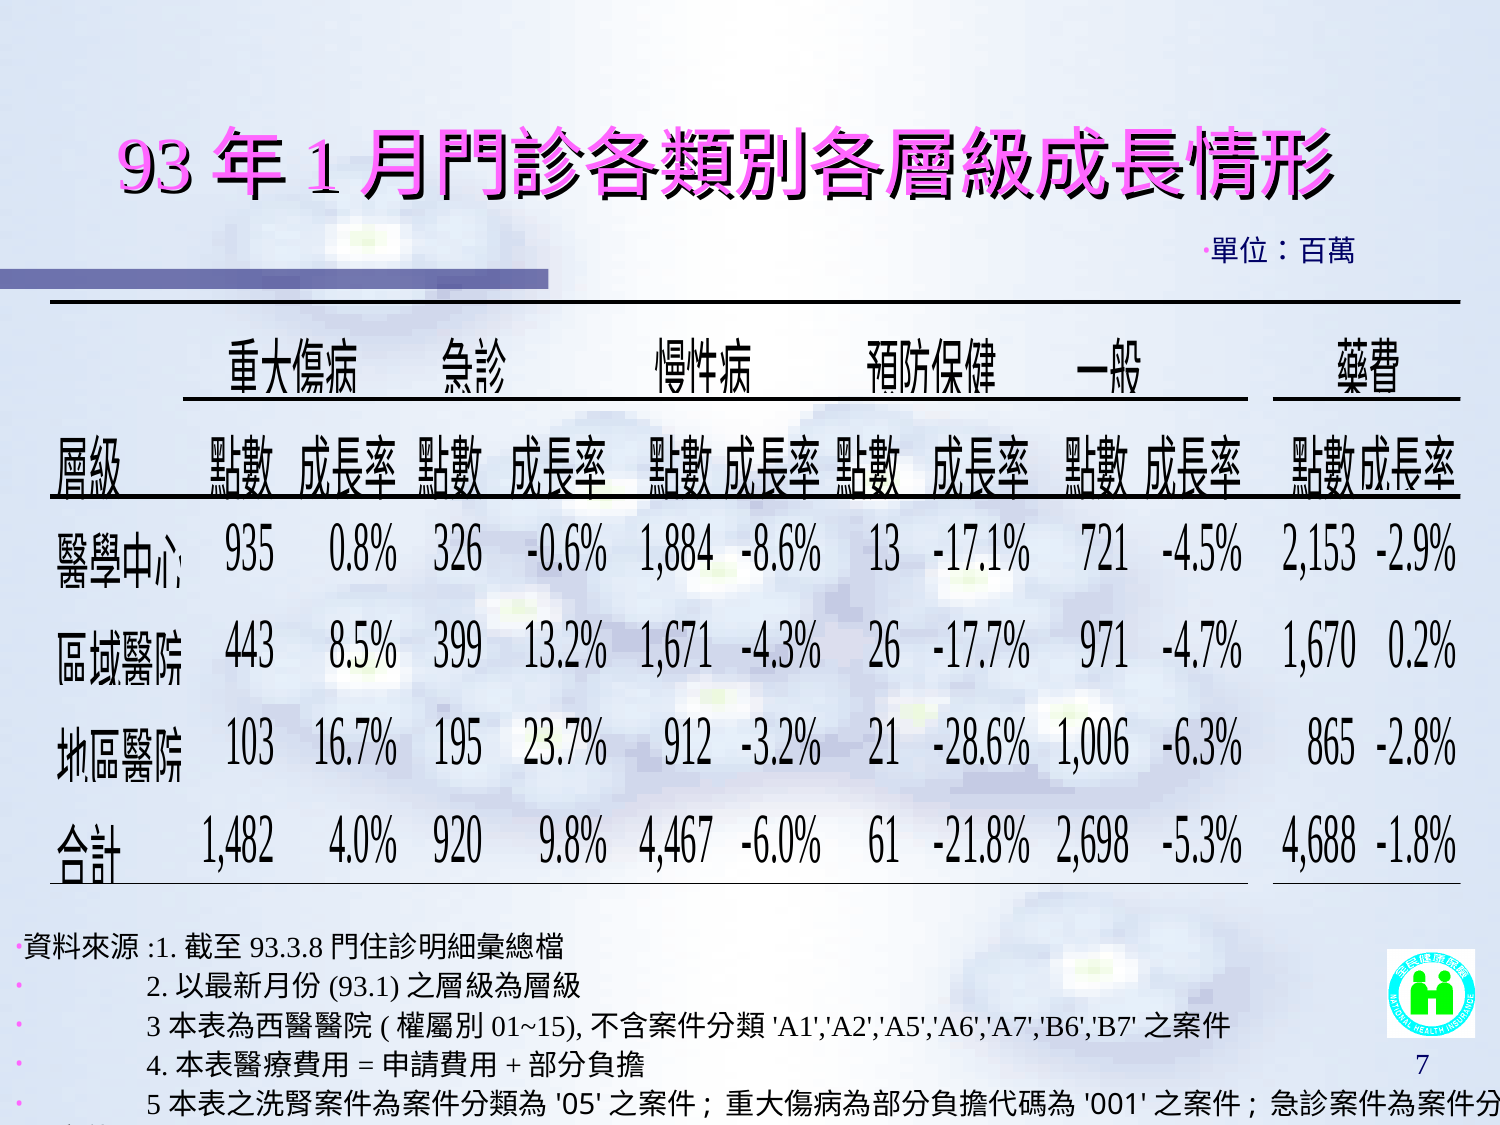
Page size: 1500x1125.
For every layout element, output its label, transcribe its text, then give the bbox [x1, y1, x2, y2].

text_box 資料來源:1.截至93.3.8門住診明細彙總檔 2.以最新月份(93.1)之層級為層級 3本表為西醫醫院(權屬別01~15),不含案件分類'A1','A2','A5','A6','A7','B6','B7'之案件 4.本表醫療費用=申請費用+部分負擔 5本表之洗腎案件為案件分類為'05'之案件; 重大傷病為部分負擔代碼為'001'之案件; 急診案件為案件分類02案件; ] [0, 921, 1500, 1125]
chart [50, 299, 1463, 888]
text_box 單位：百萬 [1187, 224, 1500, 276]
title 93年1月門診各類別各層級成長情形 [0, 87, 1450, 213]
